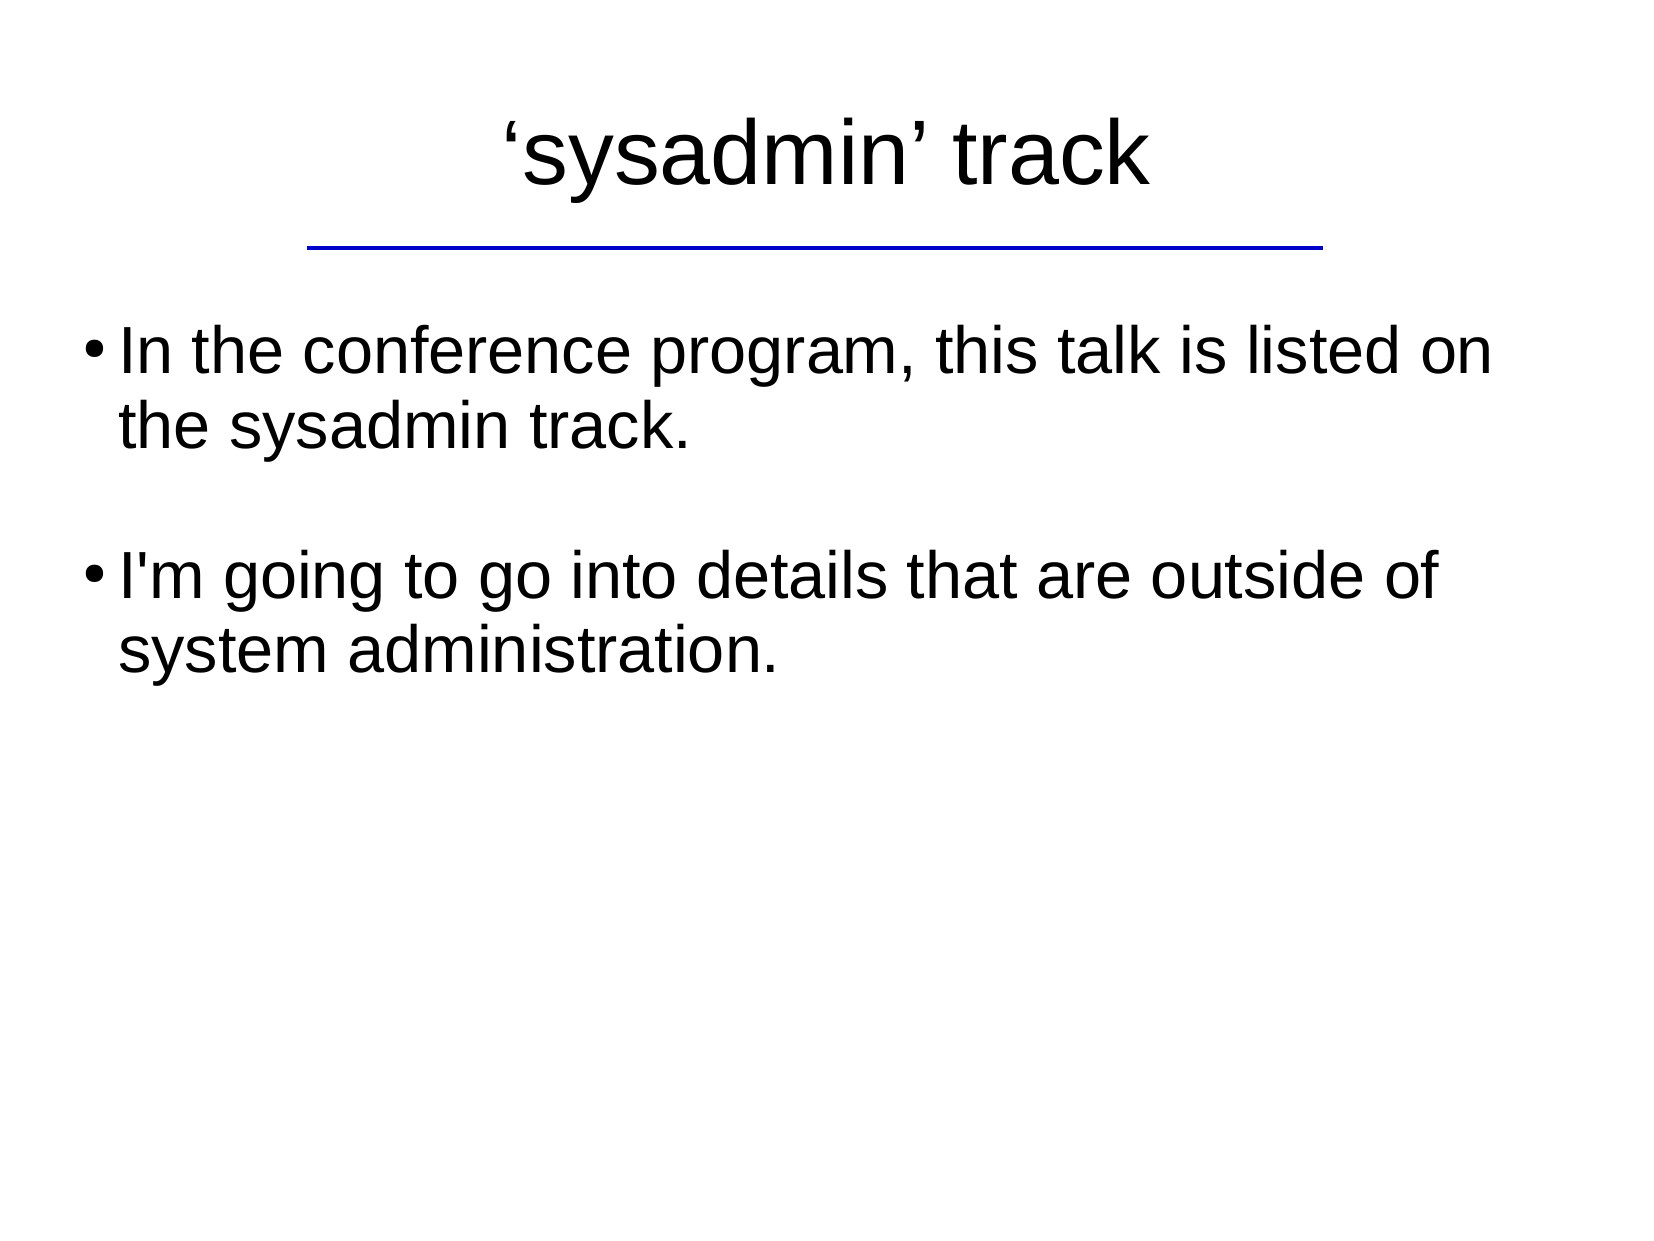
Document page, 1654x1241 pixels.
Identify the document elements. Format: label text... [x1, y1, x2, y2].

title ‘sysadmin’ track [82, 49, 1571, 257]
subtitle In the conference program, this talk is listed on the sysadmin track. I'm going to go into details that are outside of system administration. [82, 290, 1571, 1010]
